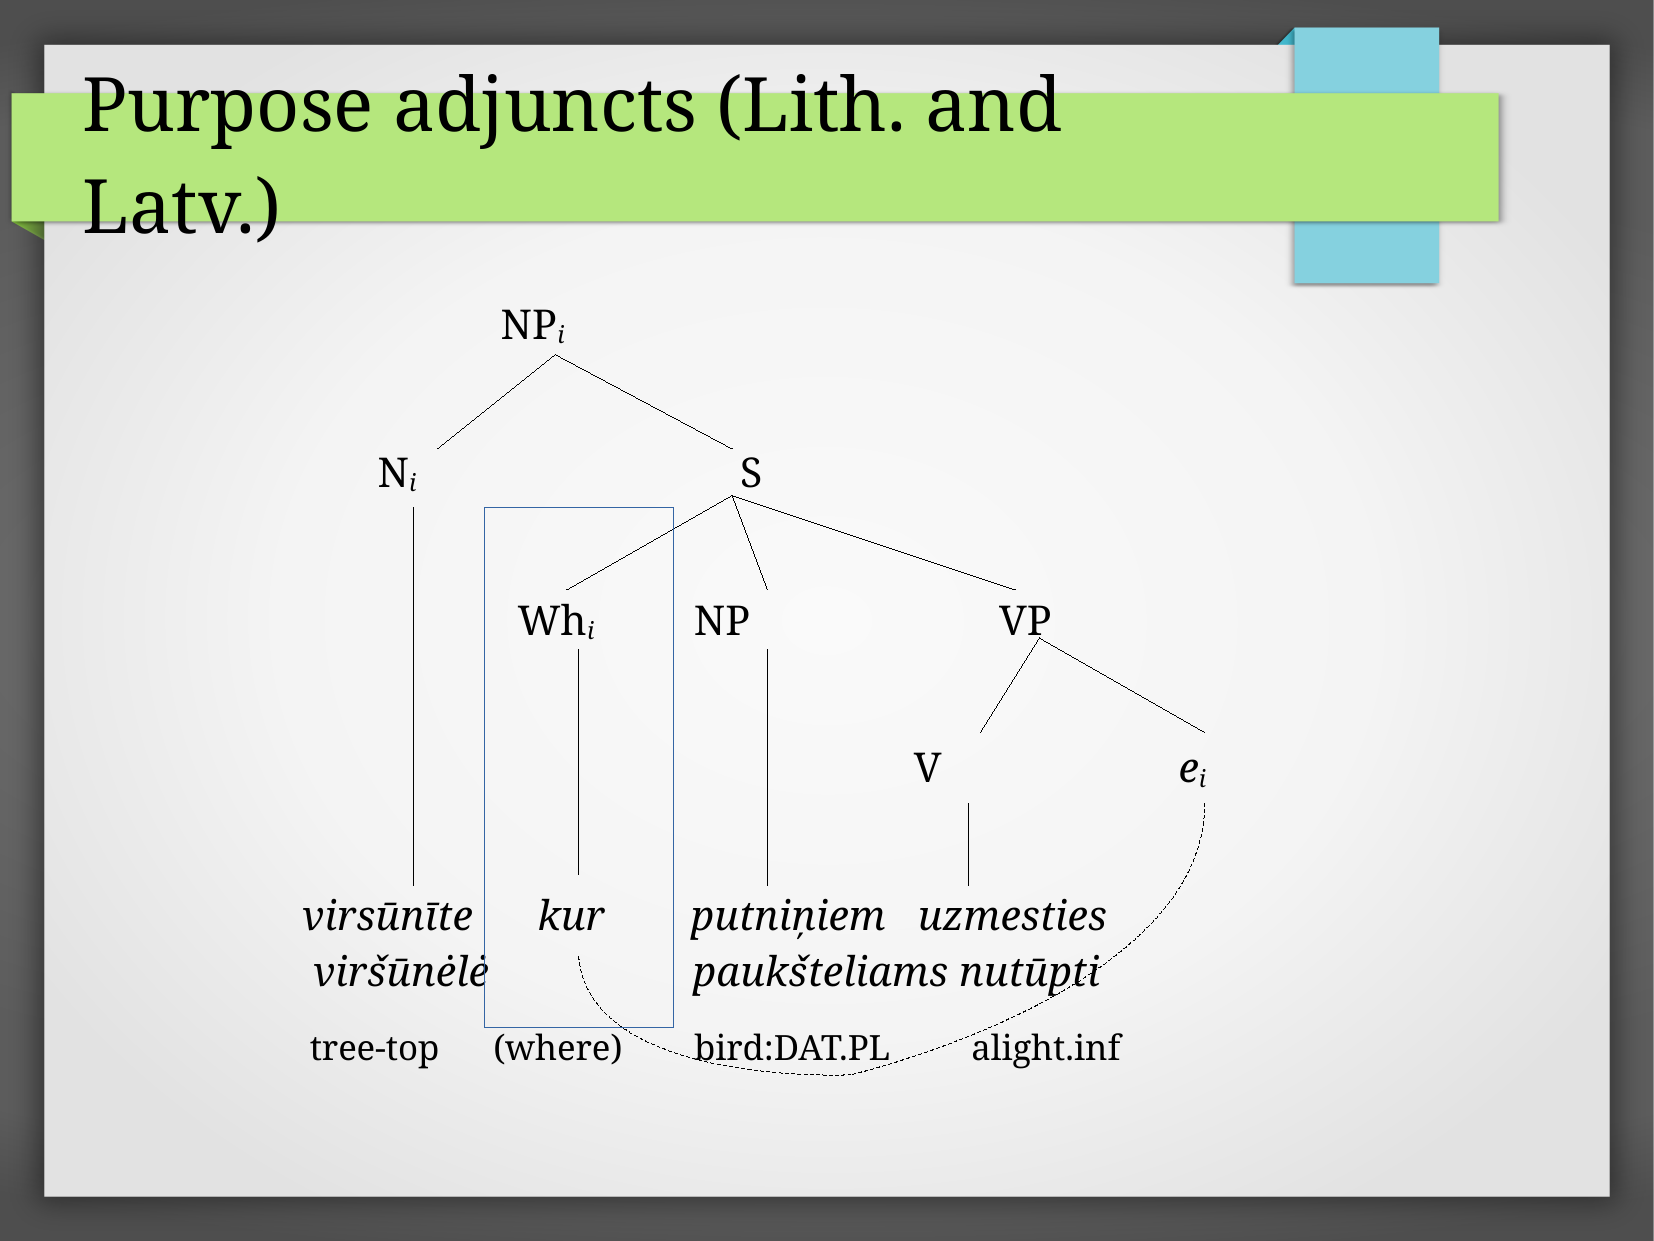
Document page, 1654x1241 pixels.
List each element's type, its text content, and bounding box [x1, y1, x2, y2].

list NPi Ni S Whi NP VP V ei virsūnīte kur putniņiem uzmesties viršūnėlė paukšteliams nutūpti tree-top (where) bird:DAT.PL alight.inf [76, 295, 1565, 1158]
title Purpose adjuncts (Lith. and Latv.) [82, 94, 1264, 213]
picture [0, 0, 1654, 1241]
